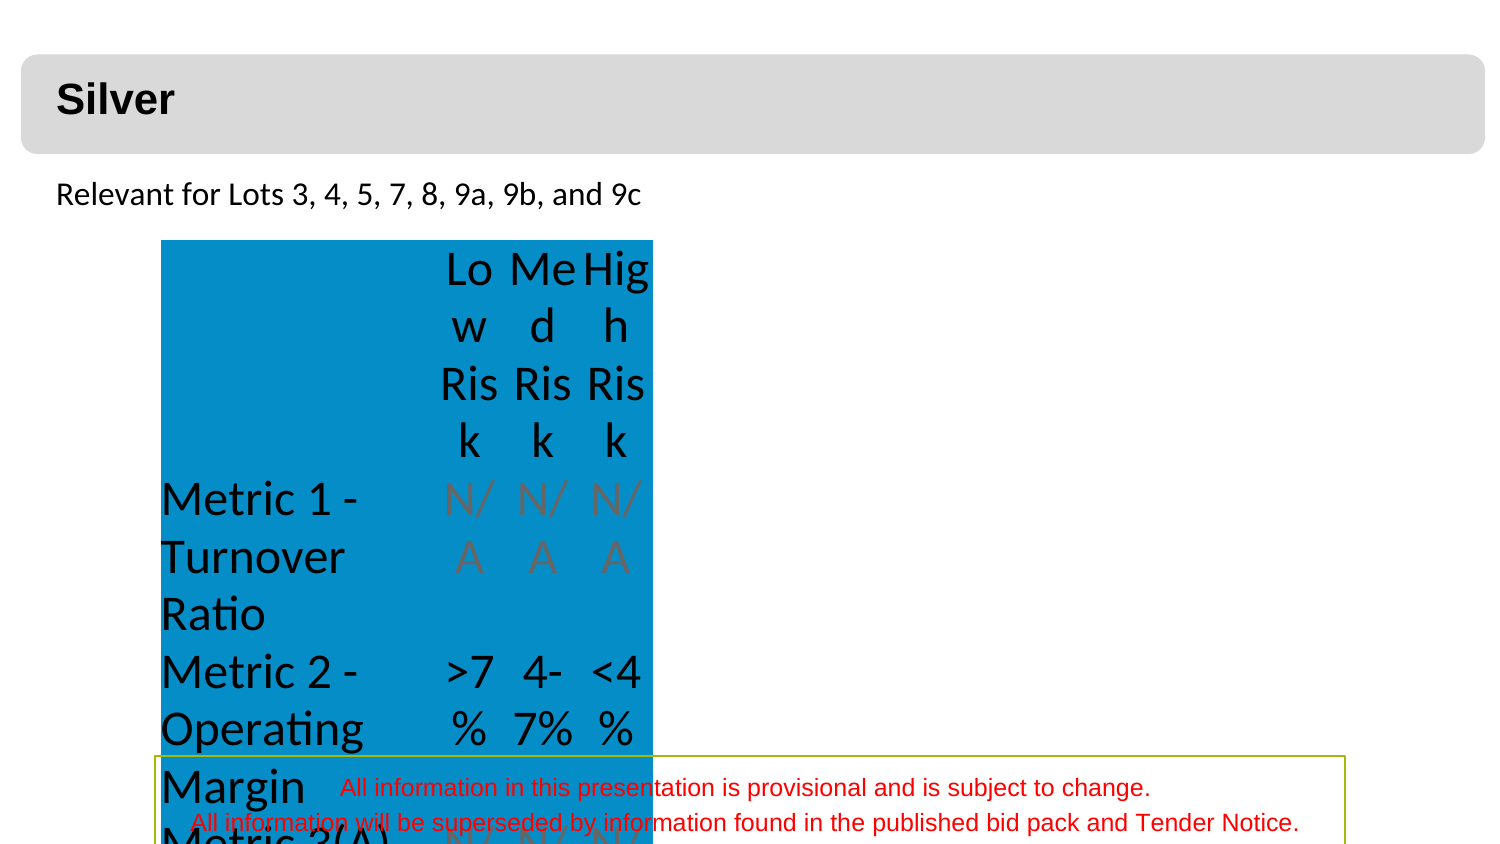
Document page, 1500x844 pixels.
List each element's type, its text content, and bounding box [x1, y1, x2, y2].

table_header Med Risk [506, 240, 579, 471]
table_cell 4-7% [506, 643, 579, 755]
table_header High Risk [579, 240, 653, 471]
table_cell N/A [433, 471, 506, 643]
text_box All information in this presentation is provisional and is subject to change. All information will be superseded by information found in the published bid pack and Tender Notice. [155, 755, 1346, 844]
table_cell N/A [506, 471, 579, 643]
text_box [20, 54, 1486, 155]
table_cell Metric 2 - Operating Margin [161, 643, 433, 755]
table_cell >7% [433, 643, 506, 755]
table_cell <4% [579, 643, 653, 755]
title Relevant for Lots 3, 4, 5, 7, 8, 9a, 9b, and 9c [55, 172, 721, 223]
table_cell Metric 1 - Turnover Ratio [161, 471, 433, 643]
table_cell N/A [579, 471, 653, 643]
table_header [161, 240, 433, 471]
table_header Low Risk [433, 240, 506, 471]
title Silver [55, 70, 1235, 137]
